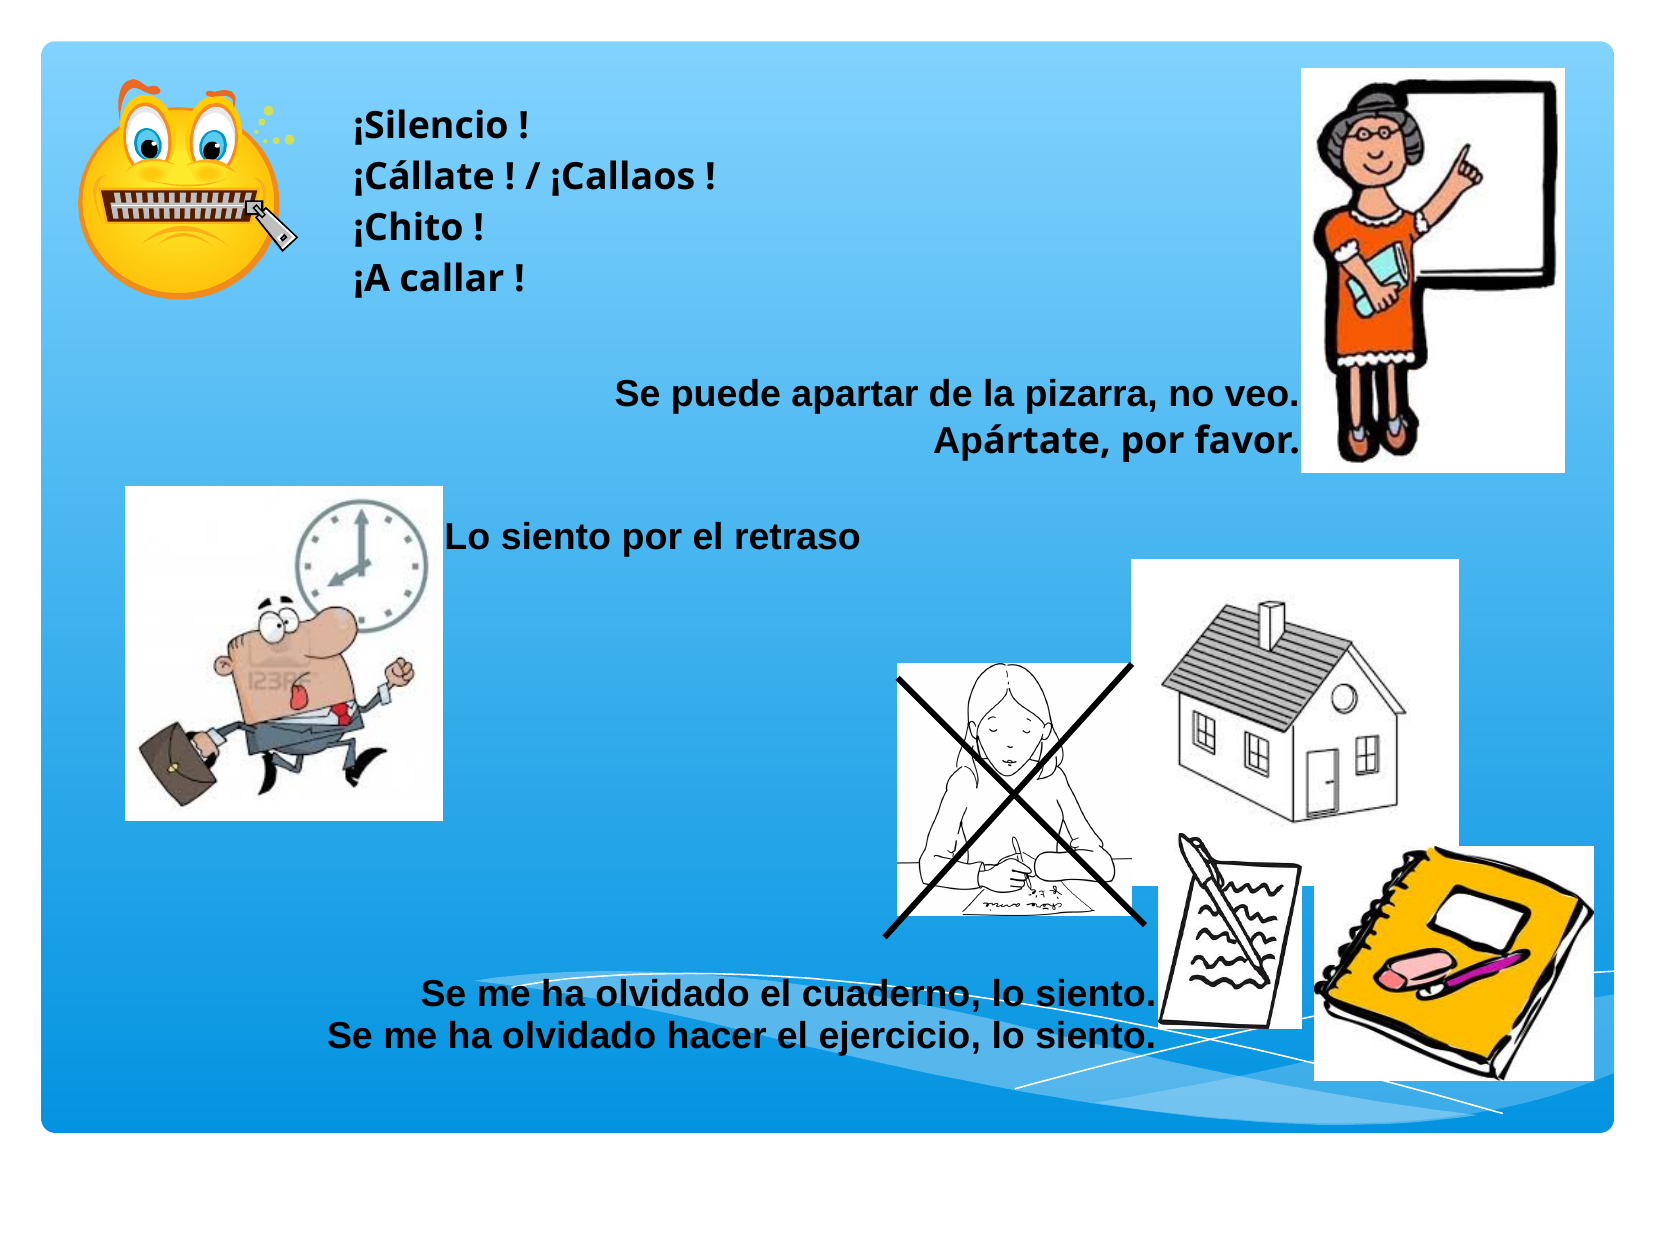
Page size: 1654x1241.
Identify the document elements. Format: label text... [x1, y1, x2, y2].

picture [125, 486, 443, 821]
text_box Lo siento por el retraso [429, 507, 938, 574]
text_box Se puede apartar de la pizarra, no veo. Apártate, por favor. [468, 364, 1316, 481]
picture [1301, 68, 1565, 473]
picture [908, 800, 1131, 917]
text_box Se me ha olvidado el cuaderno, lo siento. Se me ha olvidado hacer el ejercicio, lo siento. [208, 965, 1172, 1081]
picture [78, 79, 299, 300]
text_box ¡Silencio ! ¡Cállate ! / ¡Callaos ! ¡Chito ! ¡A callar ! [338, 91, 847, 306]
picture [1019, 559, 1614, 1081]
picture [897, 663, 1127, 789]
picture [897, 683, 1009, 917]
